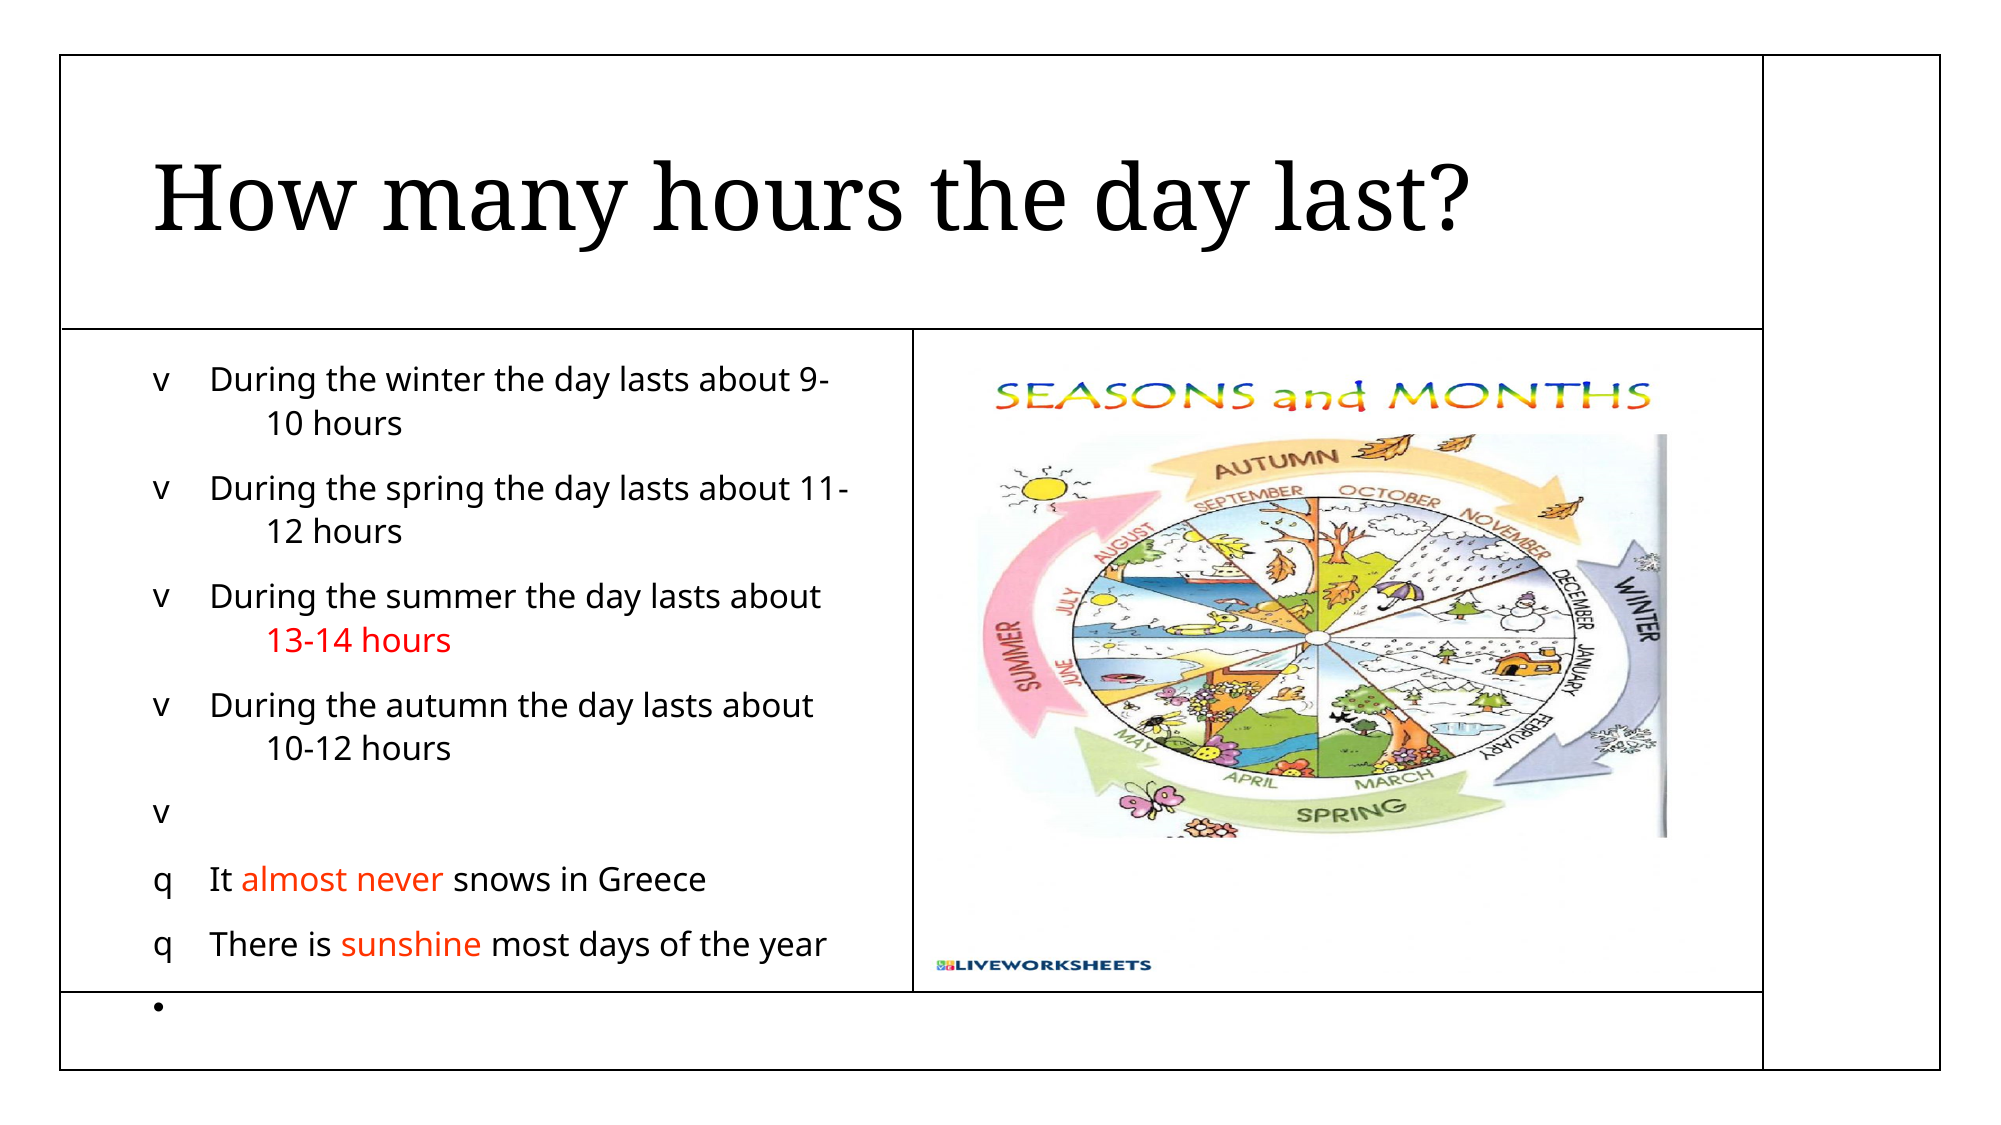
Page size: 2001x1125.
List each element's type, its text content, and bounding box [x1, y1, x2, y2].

list During the winter the day lasts about 9-10 hours During the spring the day lasts about 11-12 hours During the summer the day lasts about 13-14 hours During the autumn the day lasts about 10-12 hours It almost never snows in Greece There is sunshine most days of the year [138, 346, 867, 973]
title How many hours the day last? [138, 91, 1687, 309]
picture [930, 346, 1716, 973]
